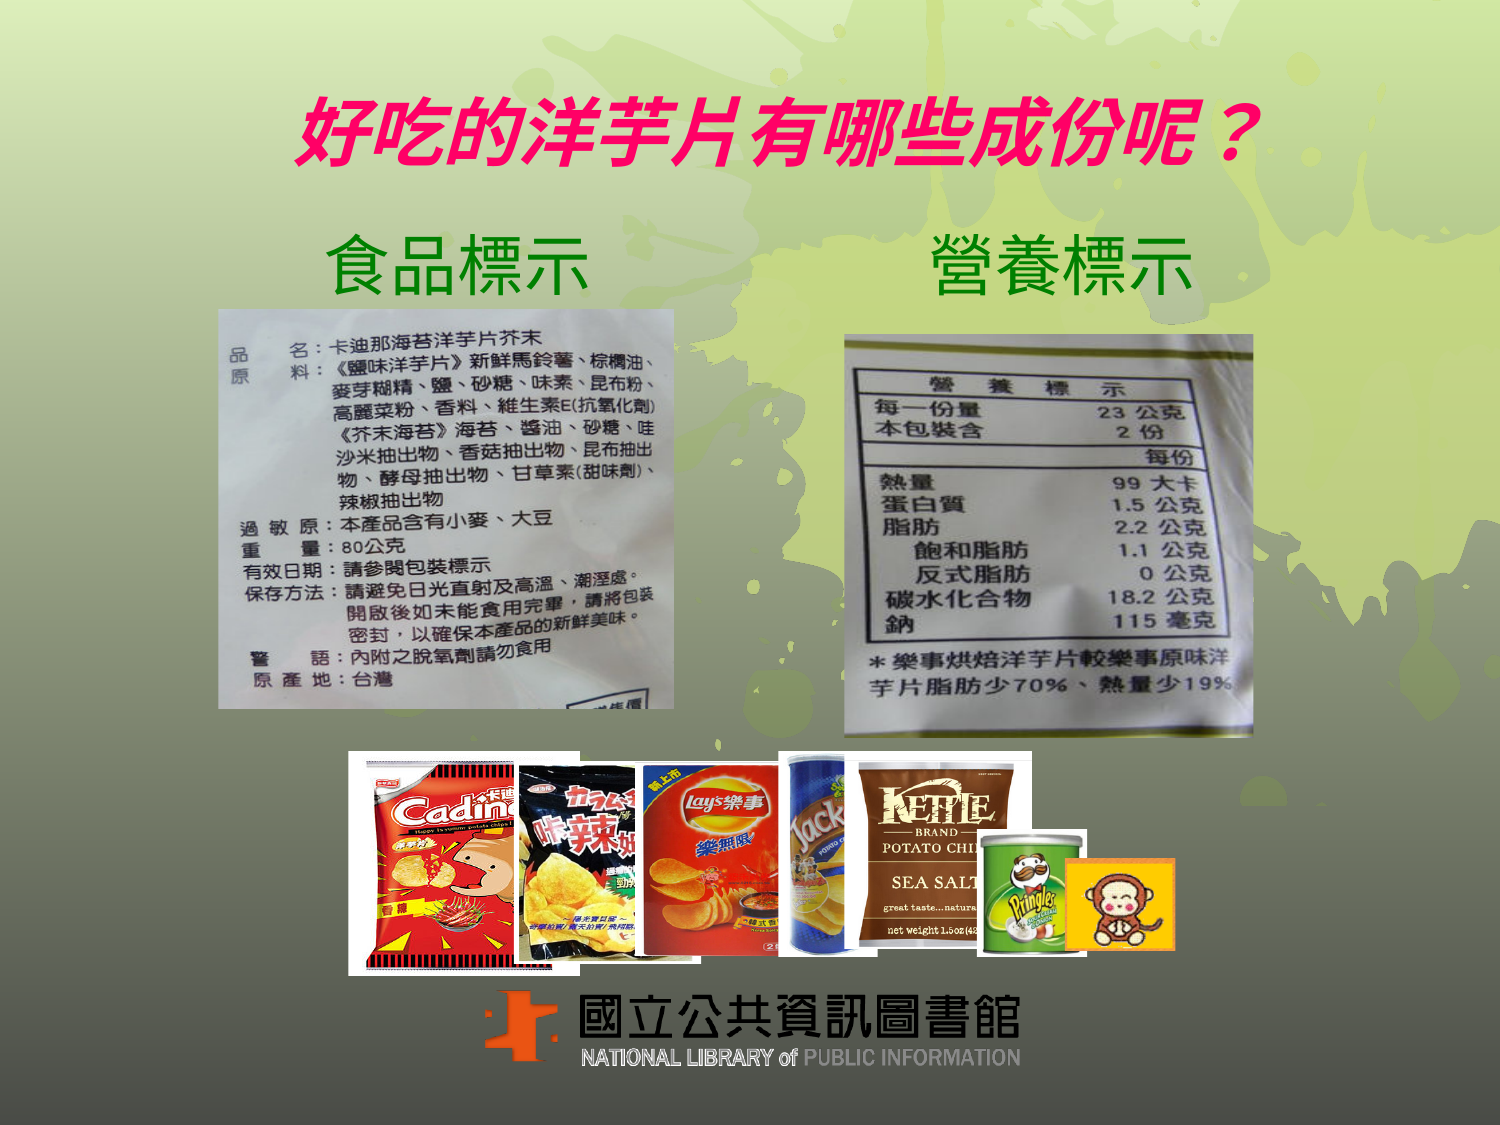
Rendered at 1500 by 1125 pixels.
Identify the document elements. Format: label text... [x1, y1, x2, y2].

picture [218, 309, 674, 709]
picture [482, 987, 1022, 1067]
picture [348, 751, 1176, 976]
text_box 食品標示 營養標示 [253, 208, 1211, 313]
text_box 好吃的洋芋片有哪些成份呢？ [277, 78, 1211, 185]
picture [844, 334, 1254, 738]
